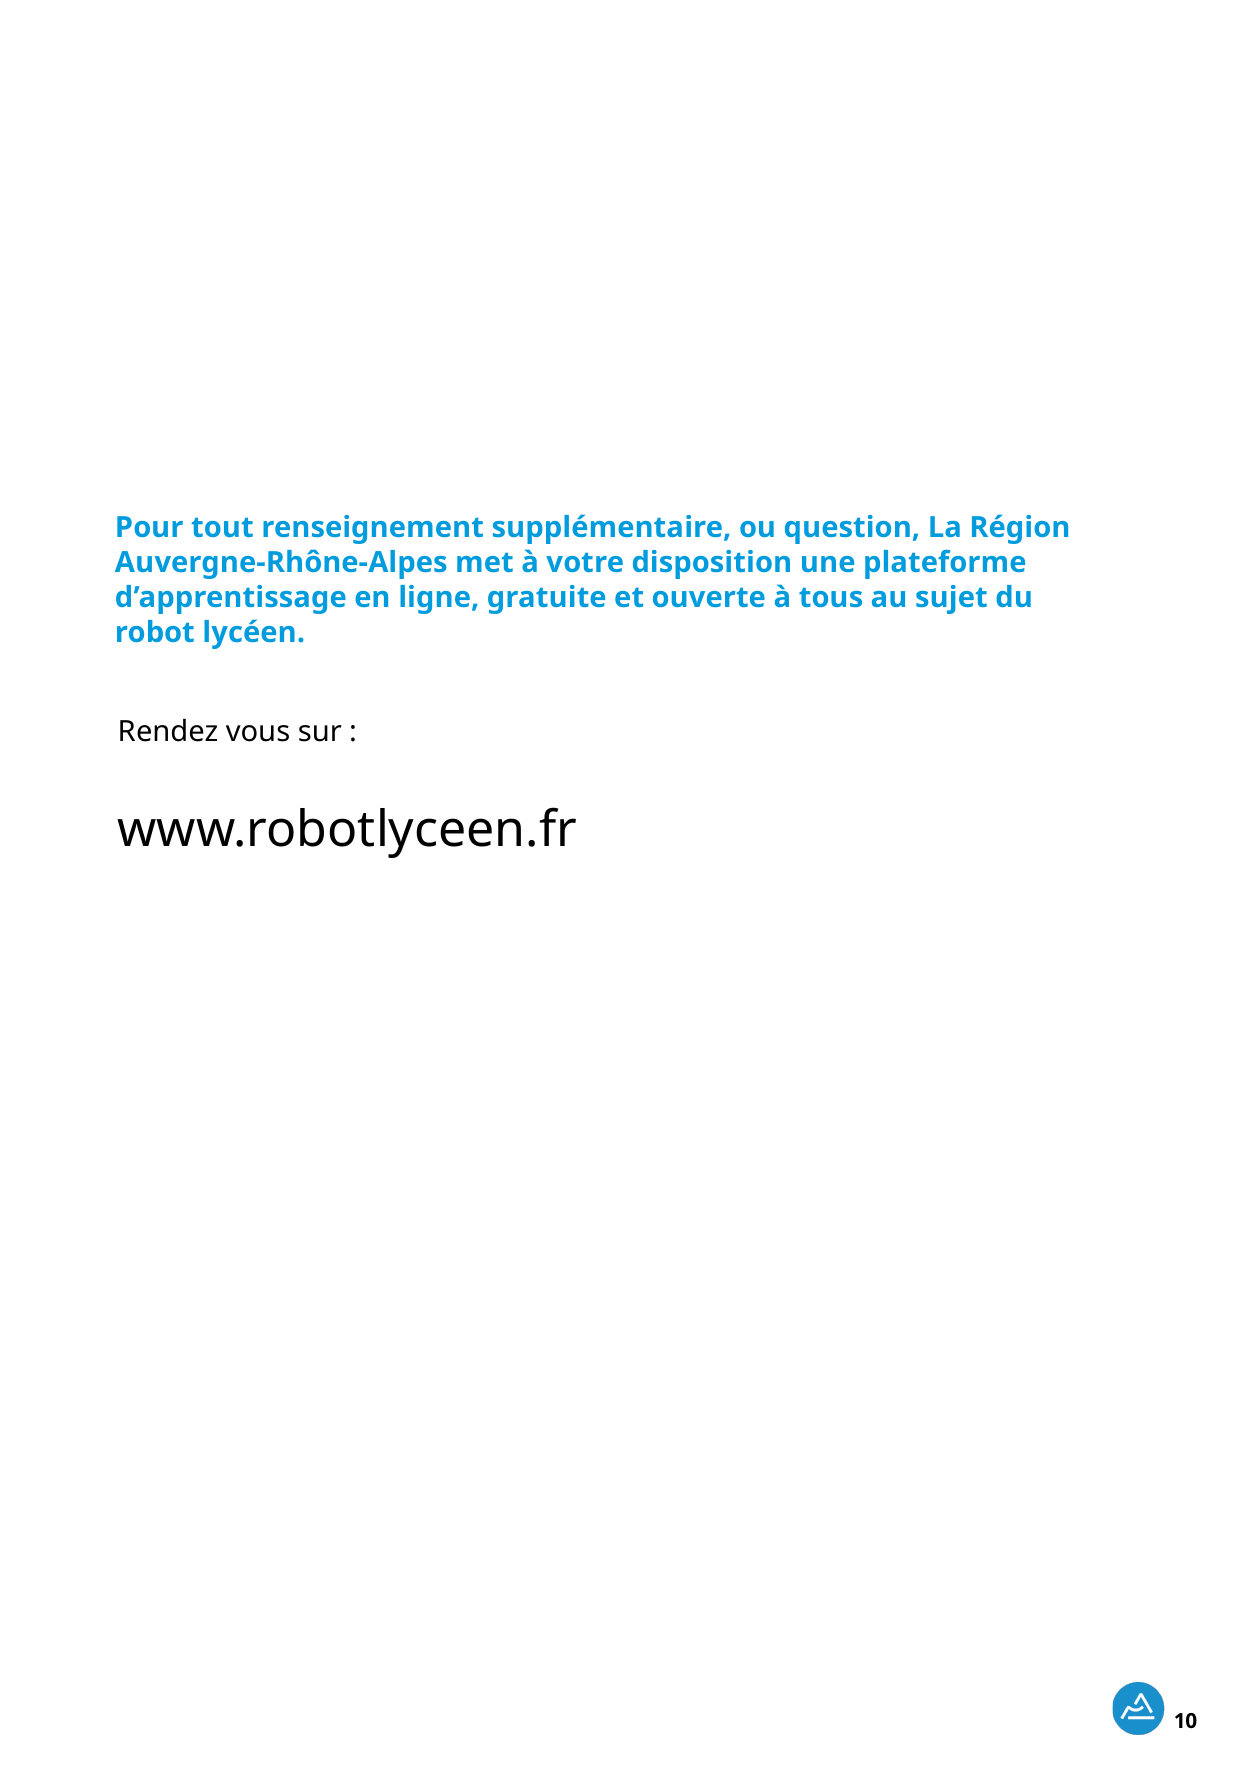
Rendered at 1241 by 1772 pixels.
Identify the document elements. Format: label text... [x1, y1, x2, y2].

text_box Pour tout renseignement supplémentaire, ou question, La Région Auvergne-Rhône-Alpes met à votre disposition une plateforme d’apprentissage en ligne, gratuite et ouverte à tous au sujet du robot lycéen. [100, 493, 1128, 650]
text_box 10 [1145, 1670, 1213, 1748]
text_box Rendez vous sur : www.robotlyceen.fr [102, 692, 1147, 1117]
picture [1112, 1682, 1172, 1735]
